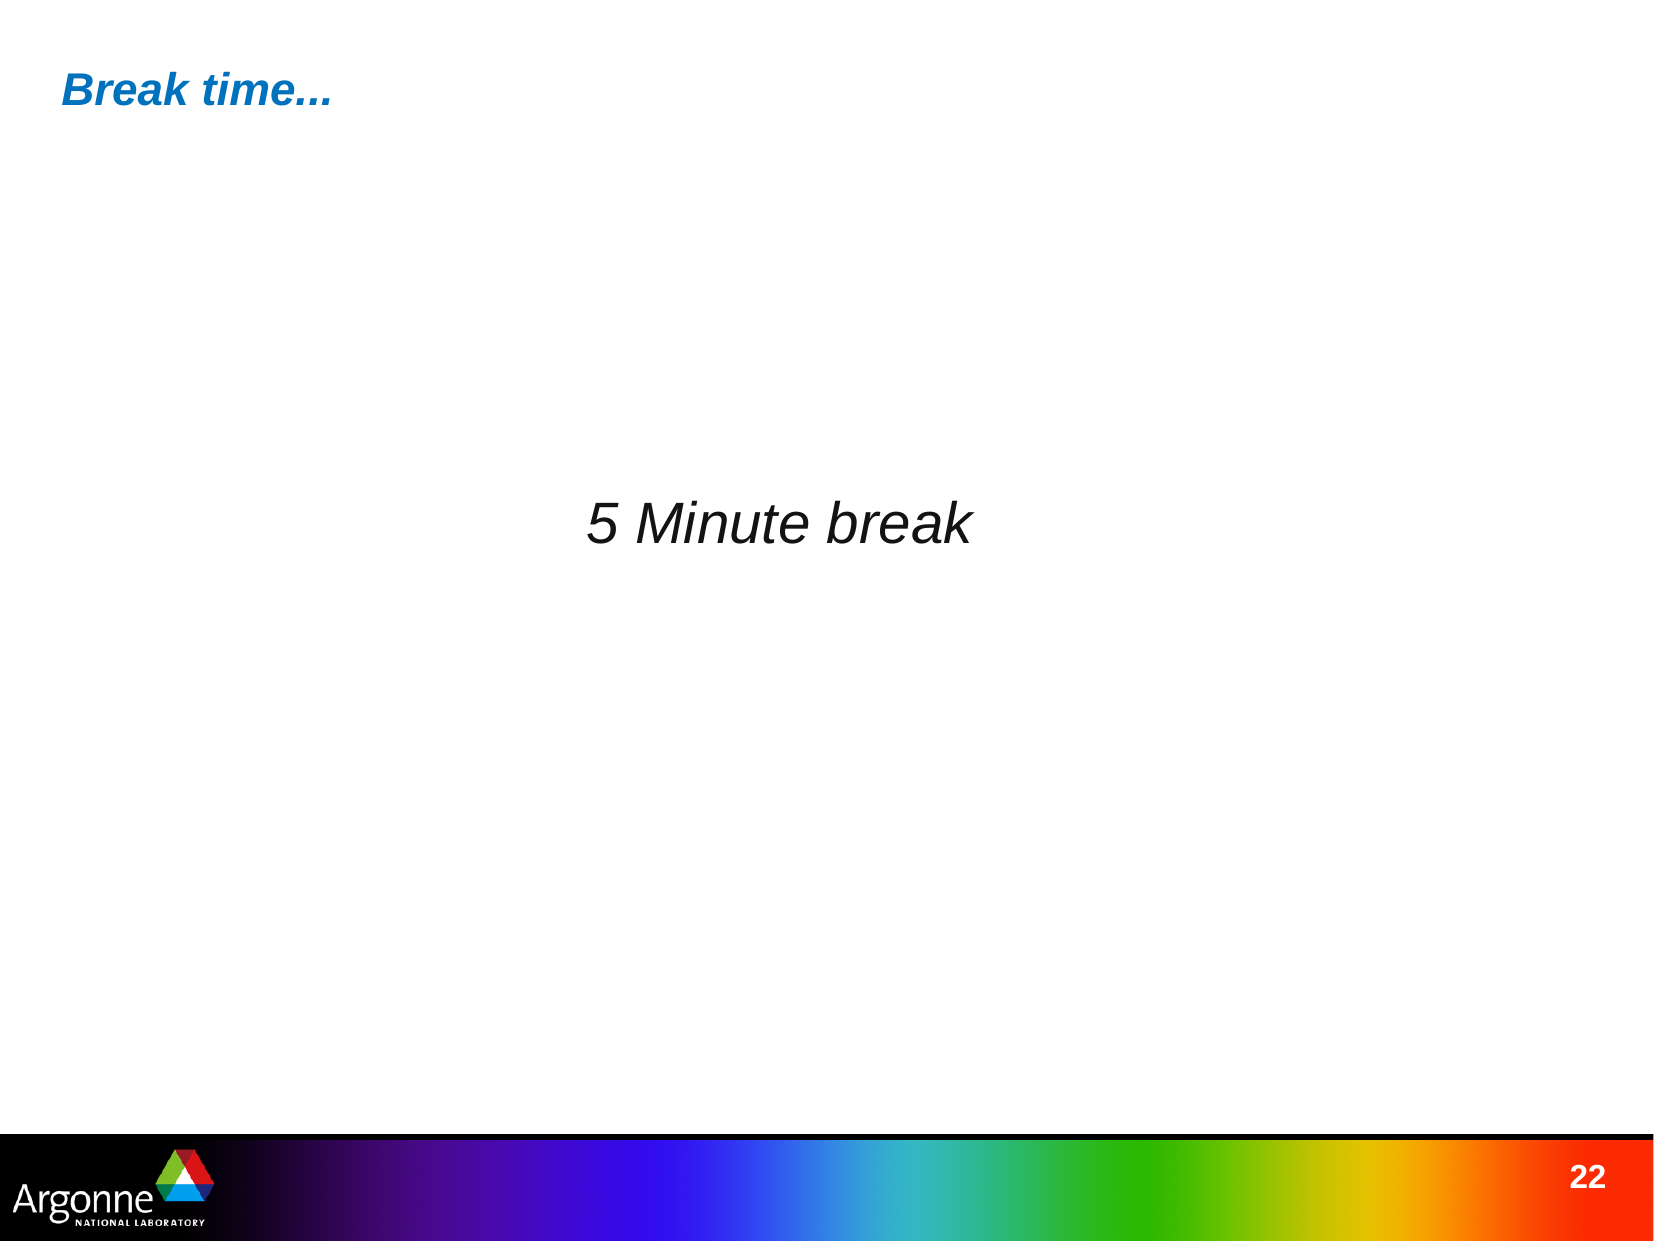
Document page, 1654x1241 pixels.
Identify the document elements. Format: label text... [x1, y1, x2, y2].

title Break time... [61, 56, 1500, 126]
subtitle 5 Minute break [62, 253, 1498, 799]
picture [0, 1134, 1654, 1241]
